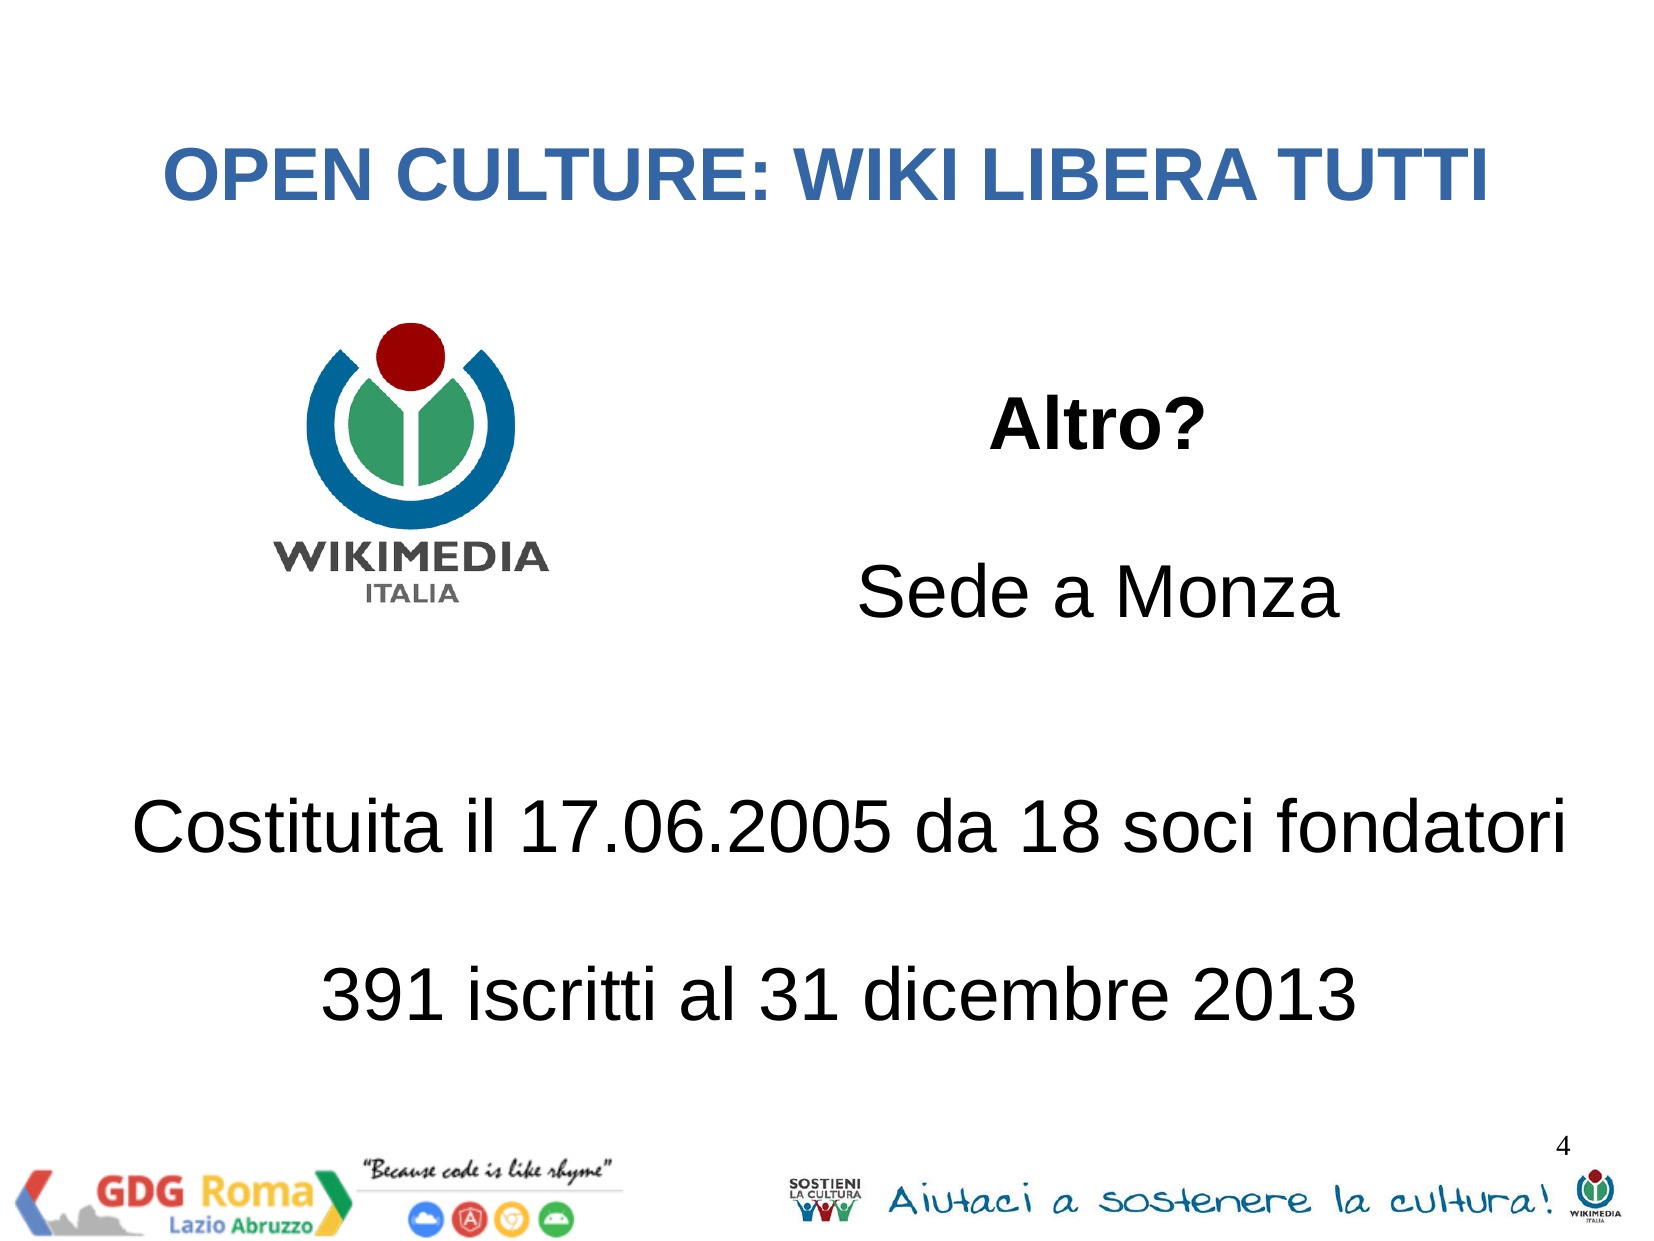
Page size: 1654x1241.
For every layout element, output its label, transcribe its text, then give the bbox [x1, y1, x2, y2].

picture [772, 1163, 1648, 1233]
picture [11, 1155, 626, 1241]
title OPEN CULTURE: WIKI LIBERA TUTTI [11, 17, 1642, 249]
subtitle Costituita il 17.06.2005 da 18 soci fondatori 391 iscritti al 31 dicembre 2013 [94, 614, 1607, 1123]
picture [255, 309, 569, 623]
text_box Altro? Sede a Monza [785, 342, 1412, 674]
